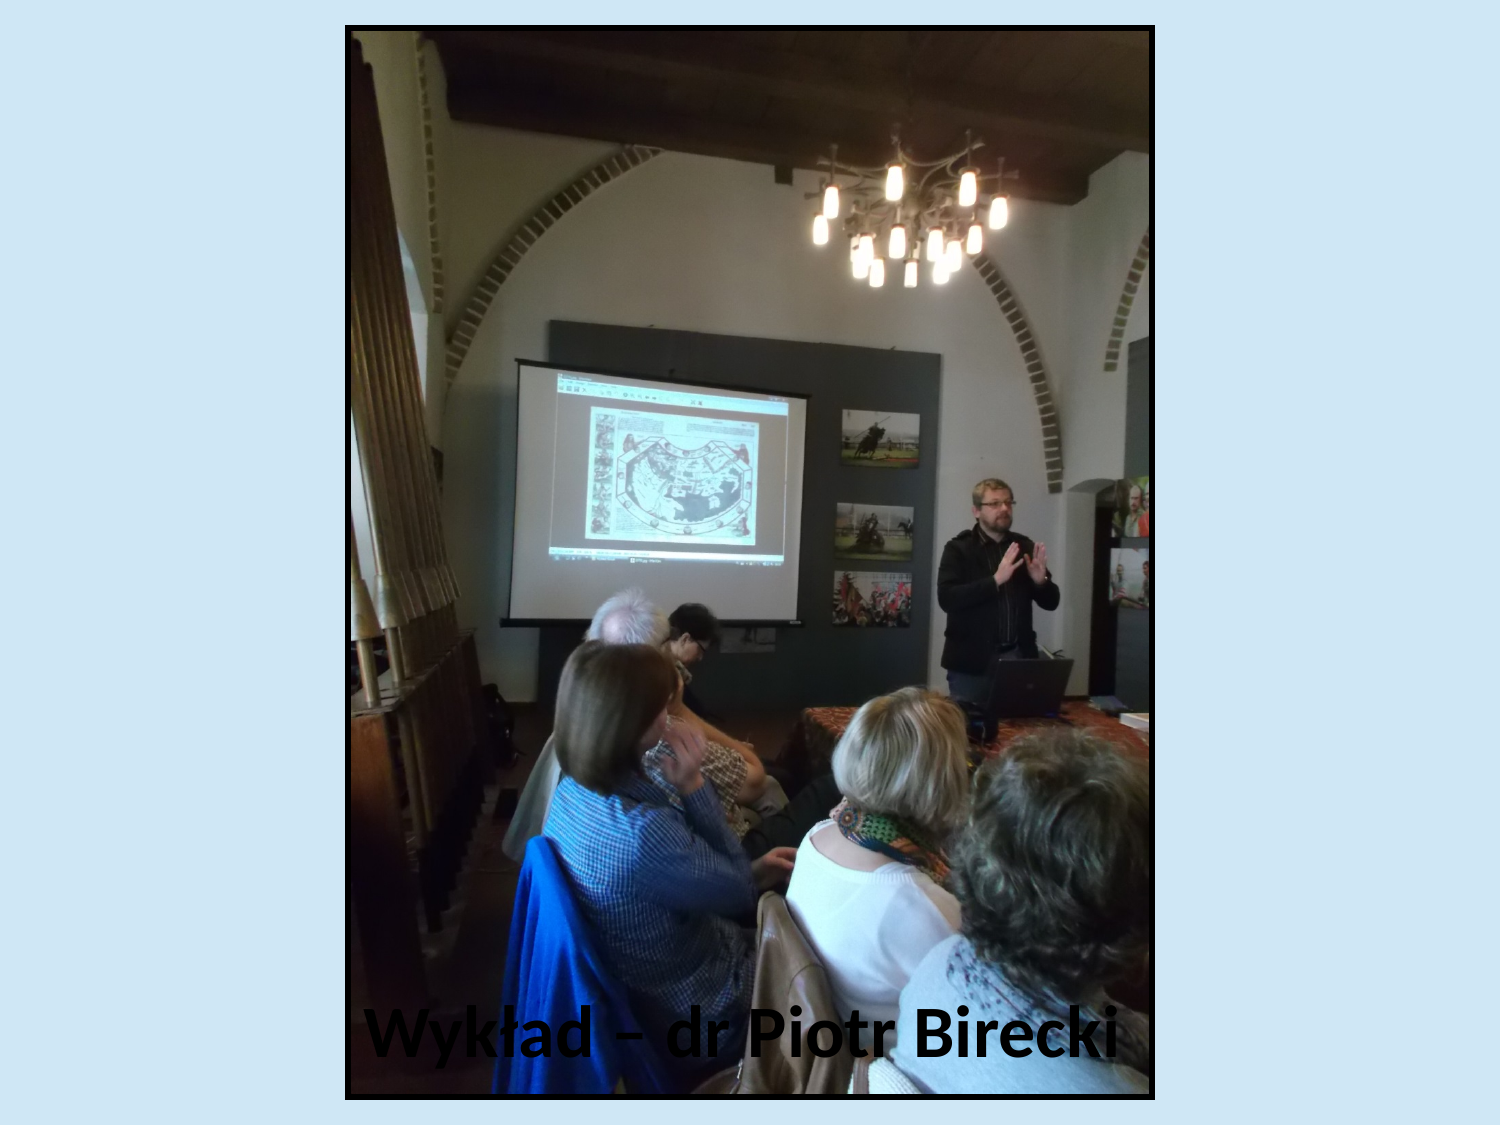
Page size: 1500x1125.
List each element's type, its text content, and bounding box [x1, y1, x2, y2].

picture [351, 30, 1149, 975]
picture [351, 1080, 1149, 1094]
text_box Wykład – dr Piotr Birecki [348, 975, 1282, 1080]
